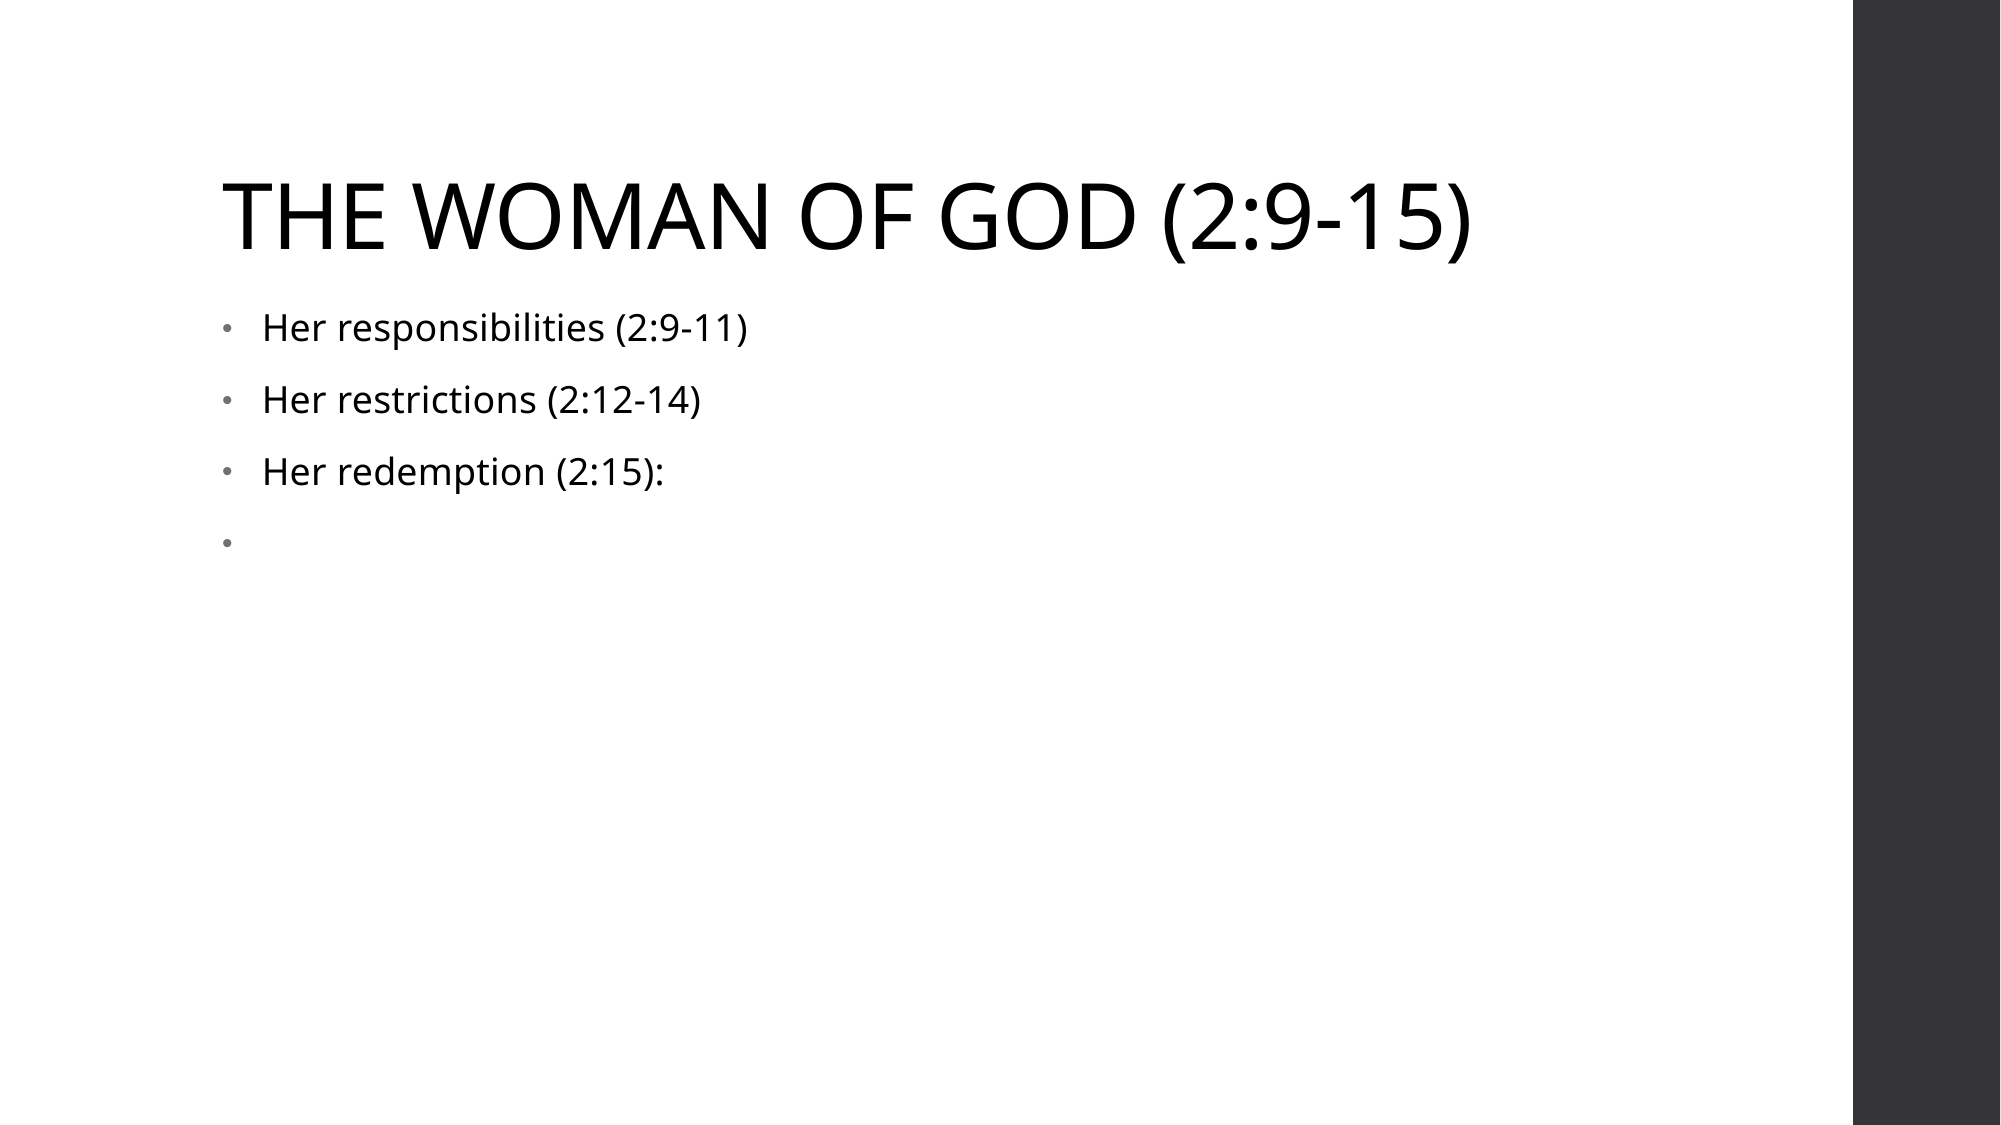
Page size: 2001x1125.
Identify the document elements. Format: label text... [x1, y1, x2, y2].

title THE WOMAN OF GOD (2:9-15) [206, 60, 1797, 278]
list Her responsibilities (2:9-11) Her restrictions (2:12-14) Her redemption (2:15): [206, 299, 1617, 1014]
